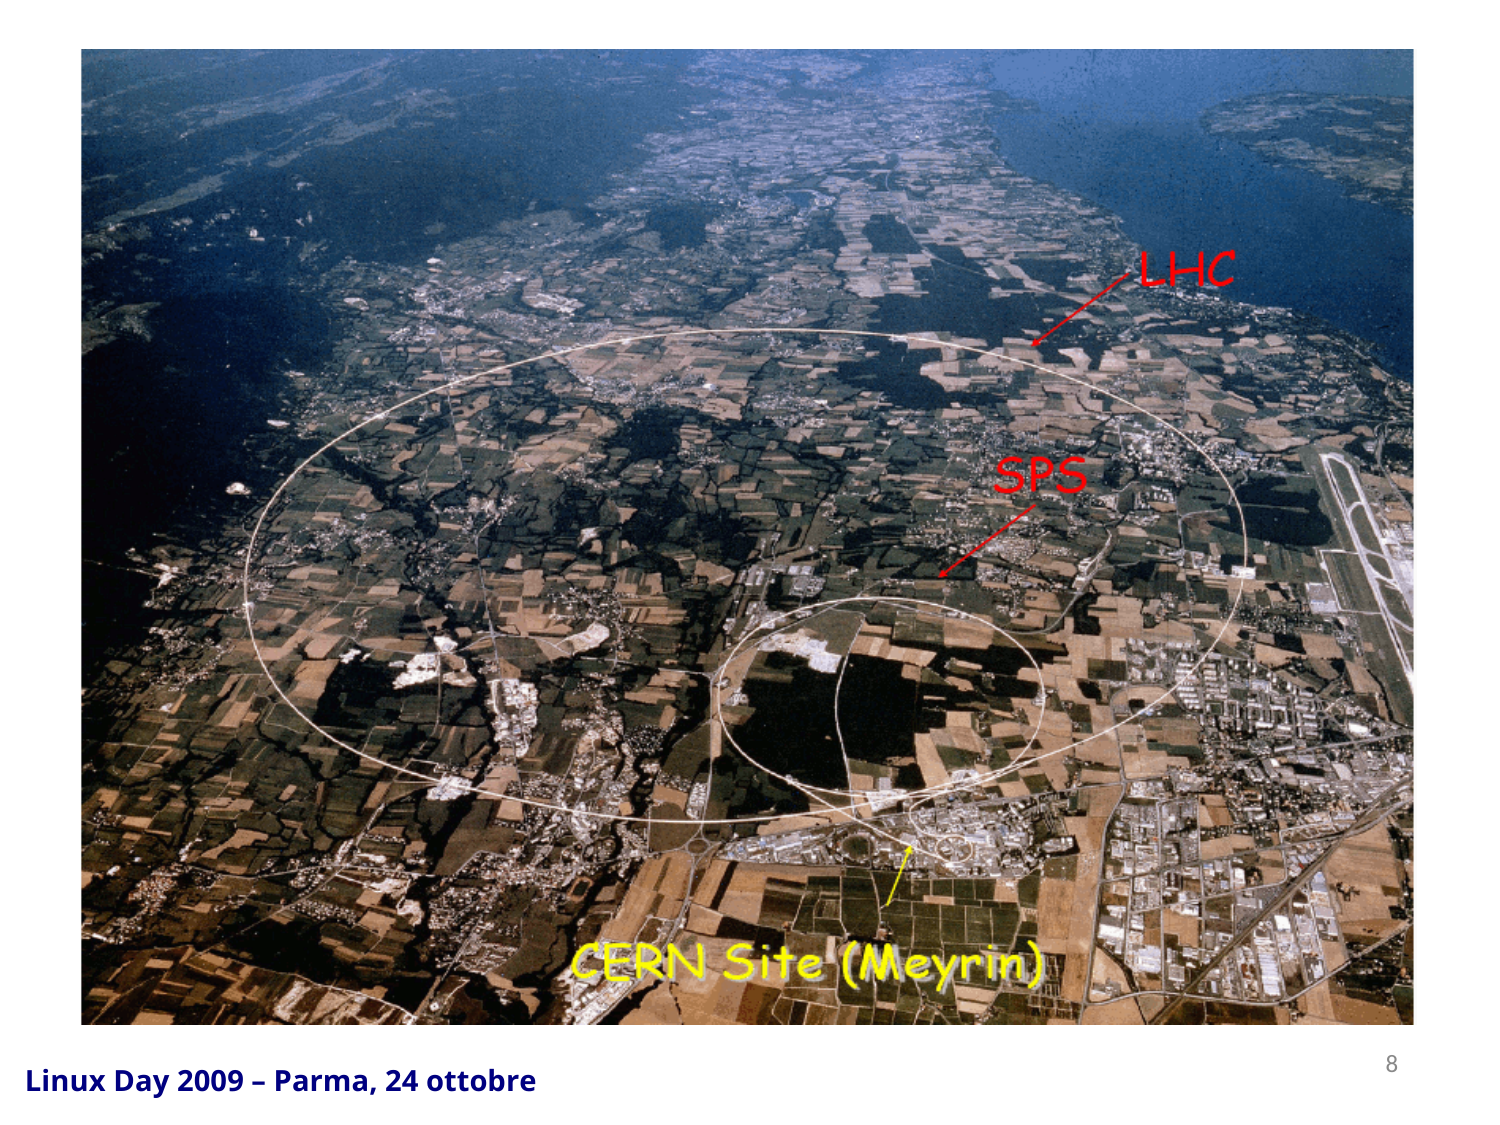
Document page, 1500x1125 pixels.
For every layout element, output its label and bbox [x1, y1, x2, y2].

picture [80, 49, 1417, 1025]
